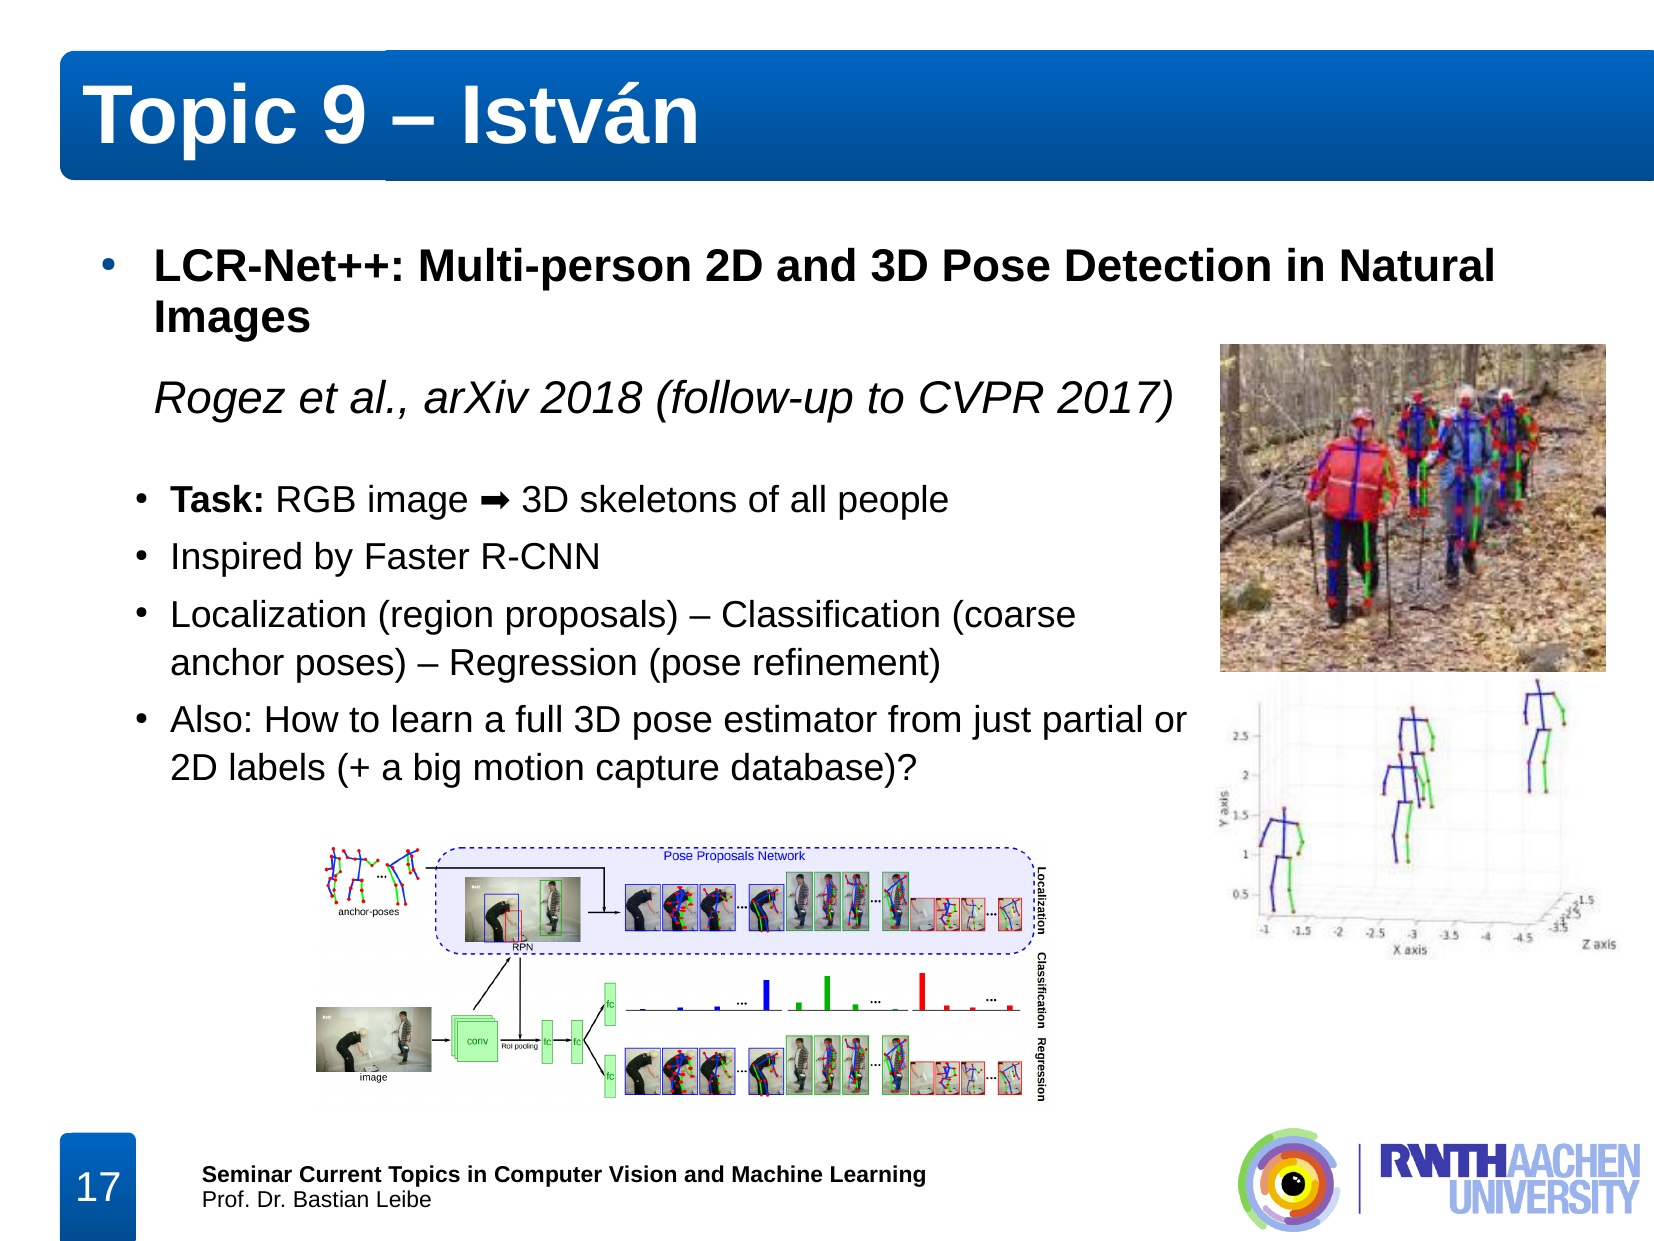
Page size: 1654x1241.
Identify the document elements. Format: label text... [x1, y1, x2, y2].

text_box Task: RGB image ➡ 3D skeletons of all people Inspired by Faster R-CNN Localization (region proposals) – Classification (coarse anchor poses) – Regression (pose refinement) Also: How to learn a full 3D pose estimator from just partial or 2D labels (+ a big motion capture database)? [120, 465, 1216, 839]
title Topic 9 – István [82, 61, 1571, 168]
picture [1238, 1128, 1640, 1232]
list LCR-Net++: Multi-person 2D and 3D Pose Detection in Natural Images Rogez et al., arXiv 2018 (follow-up to CVPR 2017) [82, 240, 1538, 436]
picture [1215, 674, 1621, 961]
picture [1220, 344, 1606, 672]
picture [315, 839, 1051, 1111]
